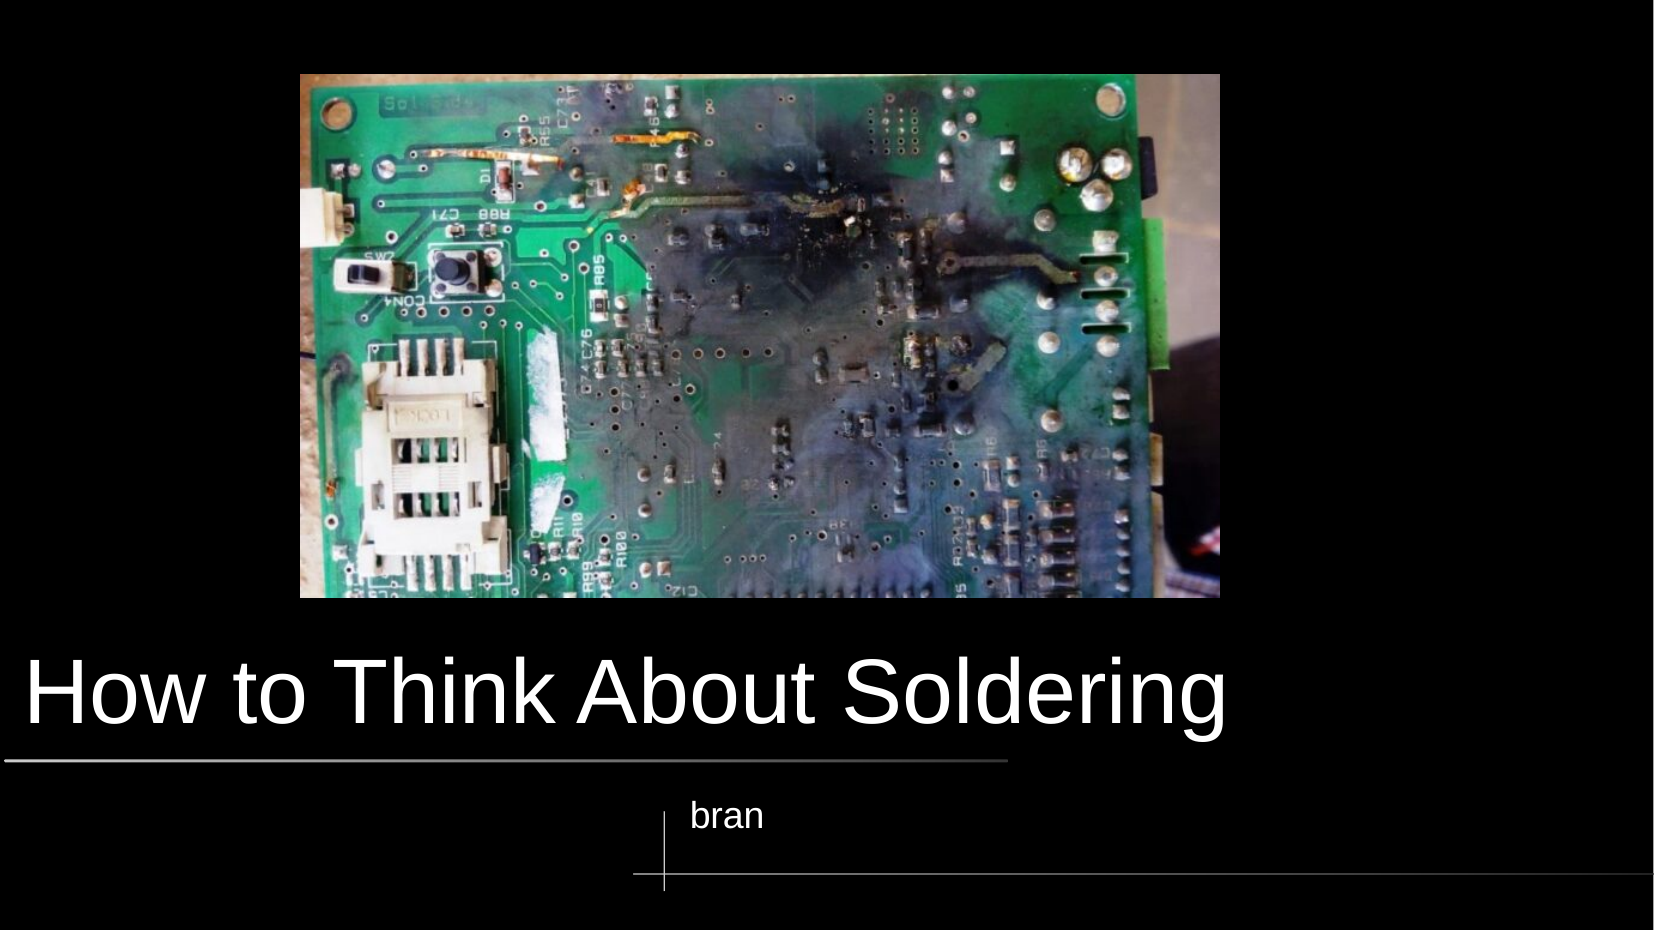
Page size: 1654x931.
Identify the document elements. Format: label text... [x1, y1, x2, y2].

text_box bran [675, 787, 1313, 863]
title How to Think About Soldering [23, 637, 1501, 746]
picture [300, 74, 1220, 599]
